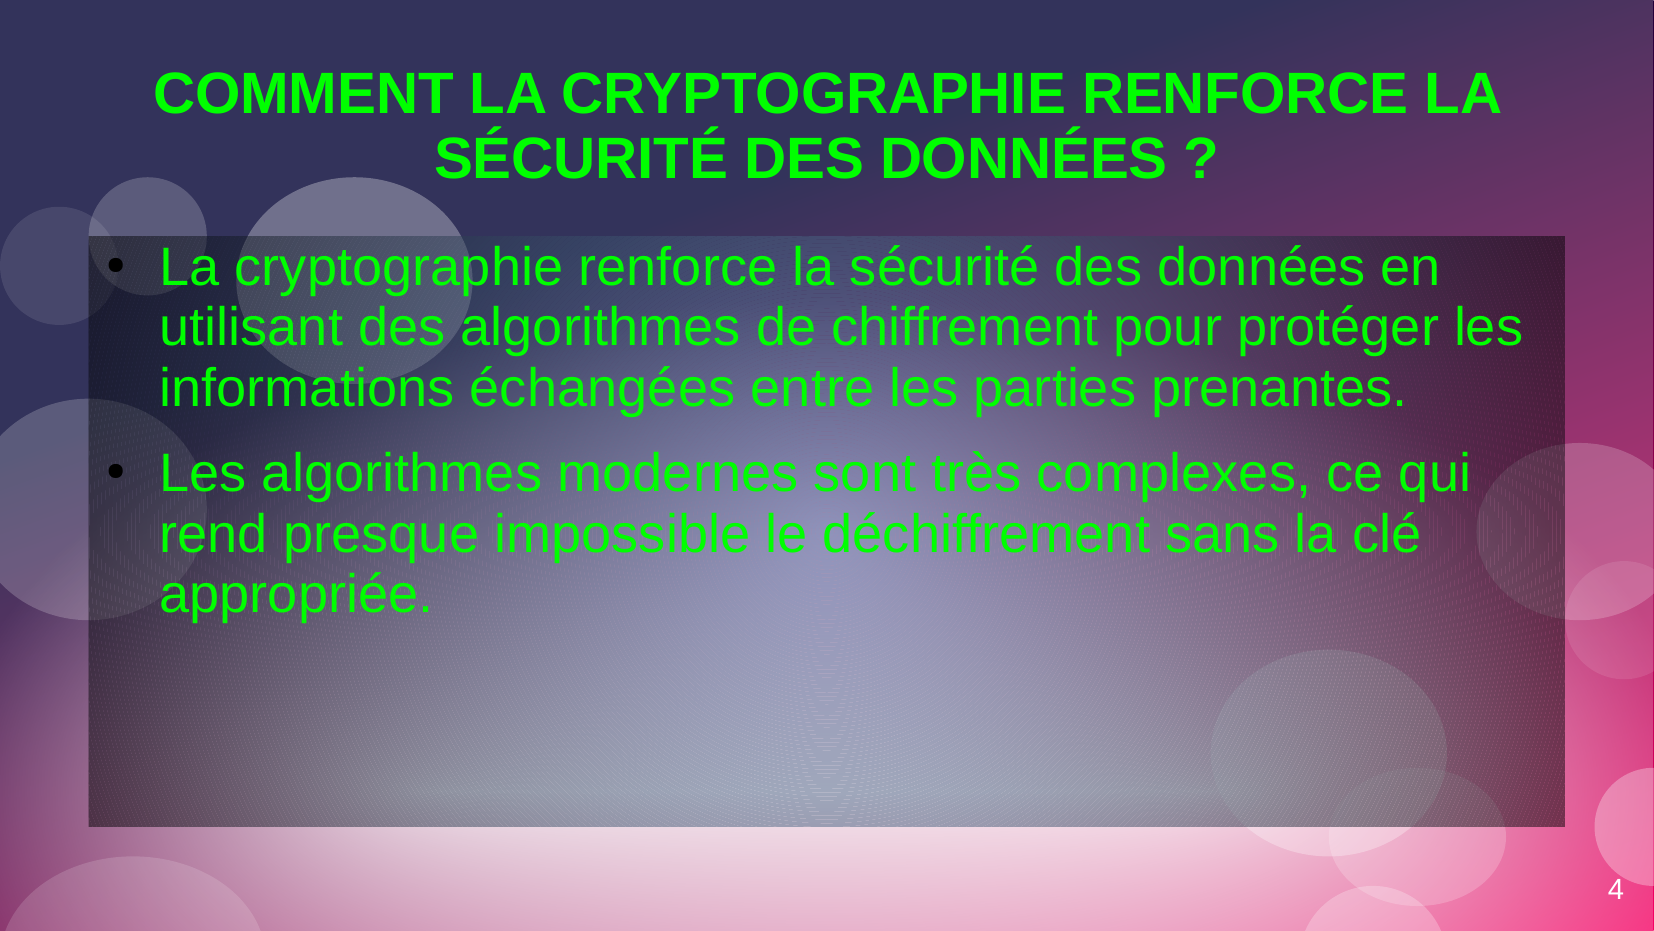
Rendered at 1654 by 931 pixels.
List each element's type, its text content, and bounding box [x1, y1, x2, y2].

title Comment la cryptographie renforce la sécurité des données ? [88, 44, 1565, 207]
list La cryptographie renforce la sécurité des données en utilisant des algorithmes de chiffrement pour protéger les informations échangées entre les parties prenantes. Les algorithmes modernes sont très complexes, ce qui rend presque impossible le déchiffrement sans la clé appropriée. [88, 236, 1565, 411]
list La cryptographie renforce la sécurité des données en utilisant des algorithmes de chiffrement pour protéger les informations échangées entre les parties prenantes. Les algorithmes modernes sont très complexes, ce qui rend presque impossible le déchiffrement sans la clé appropriée. [88, 583, 1565, 827]
text_box [0, 411, 1654, 583]
